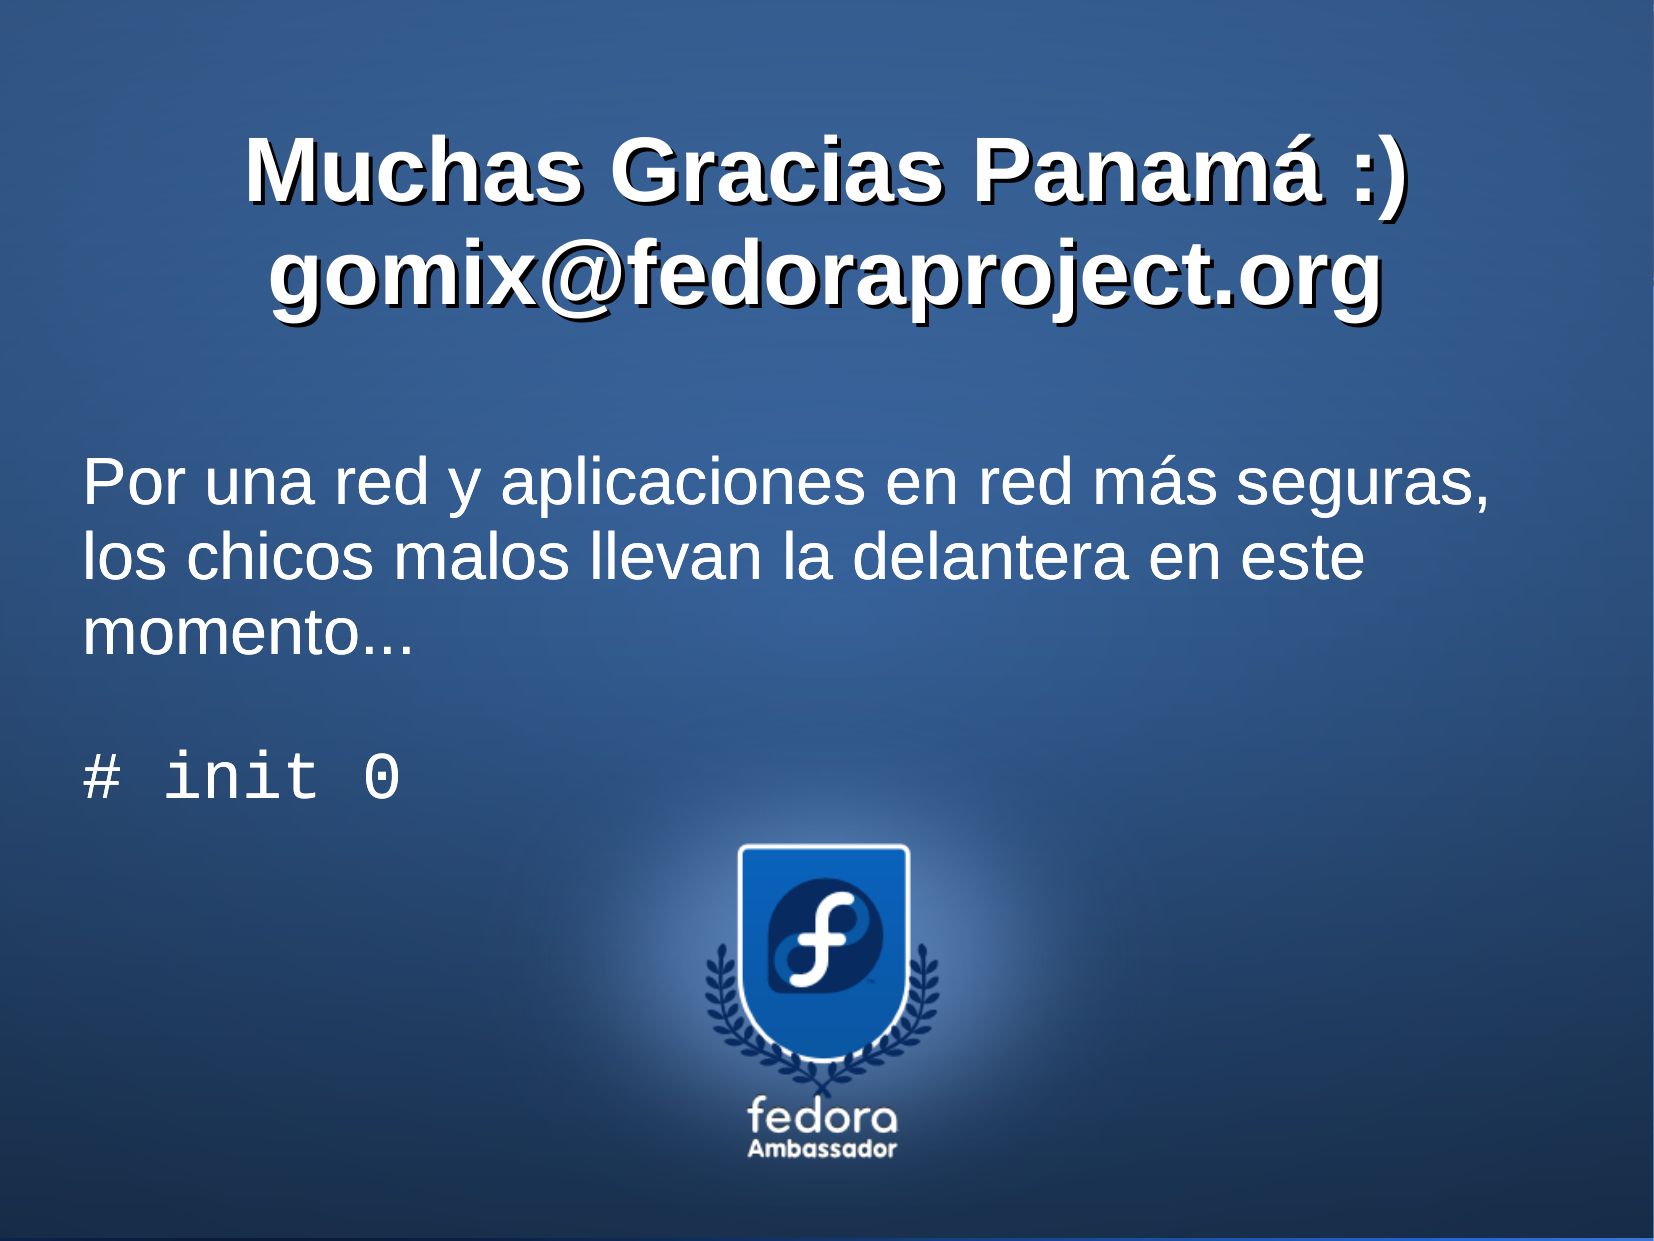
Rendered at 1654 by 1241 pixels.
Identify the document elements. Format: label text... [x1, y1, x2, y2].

picture [0, 0, 1654, 1241]
title Muchas Gracias Panamá :) gomix@fedoraproject.org [82, 117, 1571, 325]
text_box Por una red y aplicaciones en red más seguras, los chicos malos llevan la delantera en este momento... # init 0 [82, 355, 1571, 1058]
